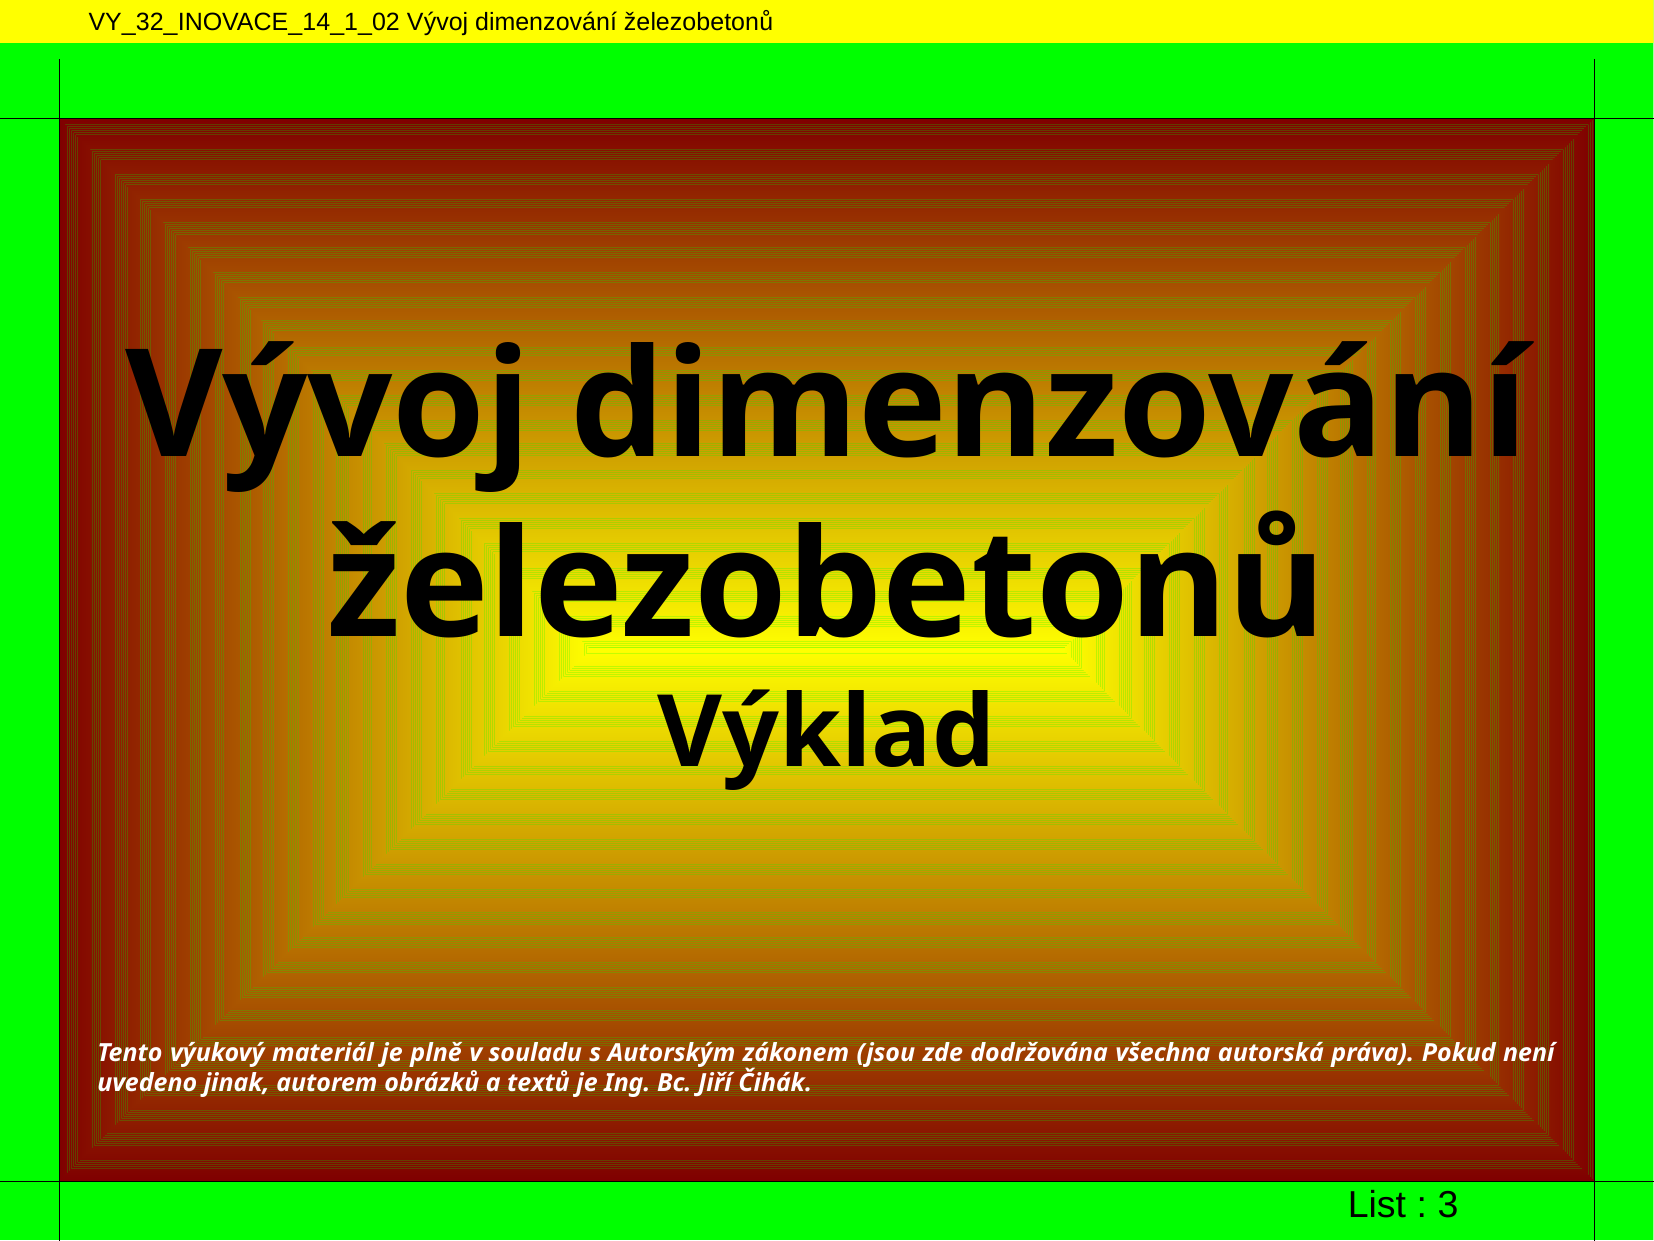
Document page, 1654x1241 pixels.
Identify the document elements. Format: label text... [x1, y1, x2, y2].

text_box VY_32_INOVACE_14_1_02 Vývoj dimenzování železobetonů [0, 0, 1654, 43]
text_box Tento výukový materiál je plně v souladu s Autorským zákonem (jsou zde dodržována všechna autorská práva). Pokud není uvedeno jinak, autorem obrázků a textů je Ing. Bc. Jiří Čihák. [82, 1028, 1572, 1170]
text_box List : <číslo> [1357, 1176, 1599, 1241]
text_box Vývoj dimenzování železobetonů Výklad [60, 119, 1594, 1181]
